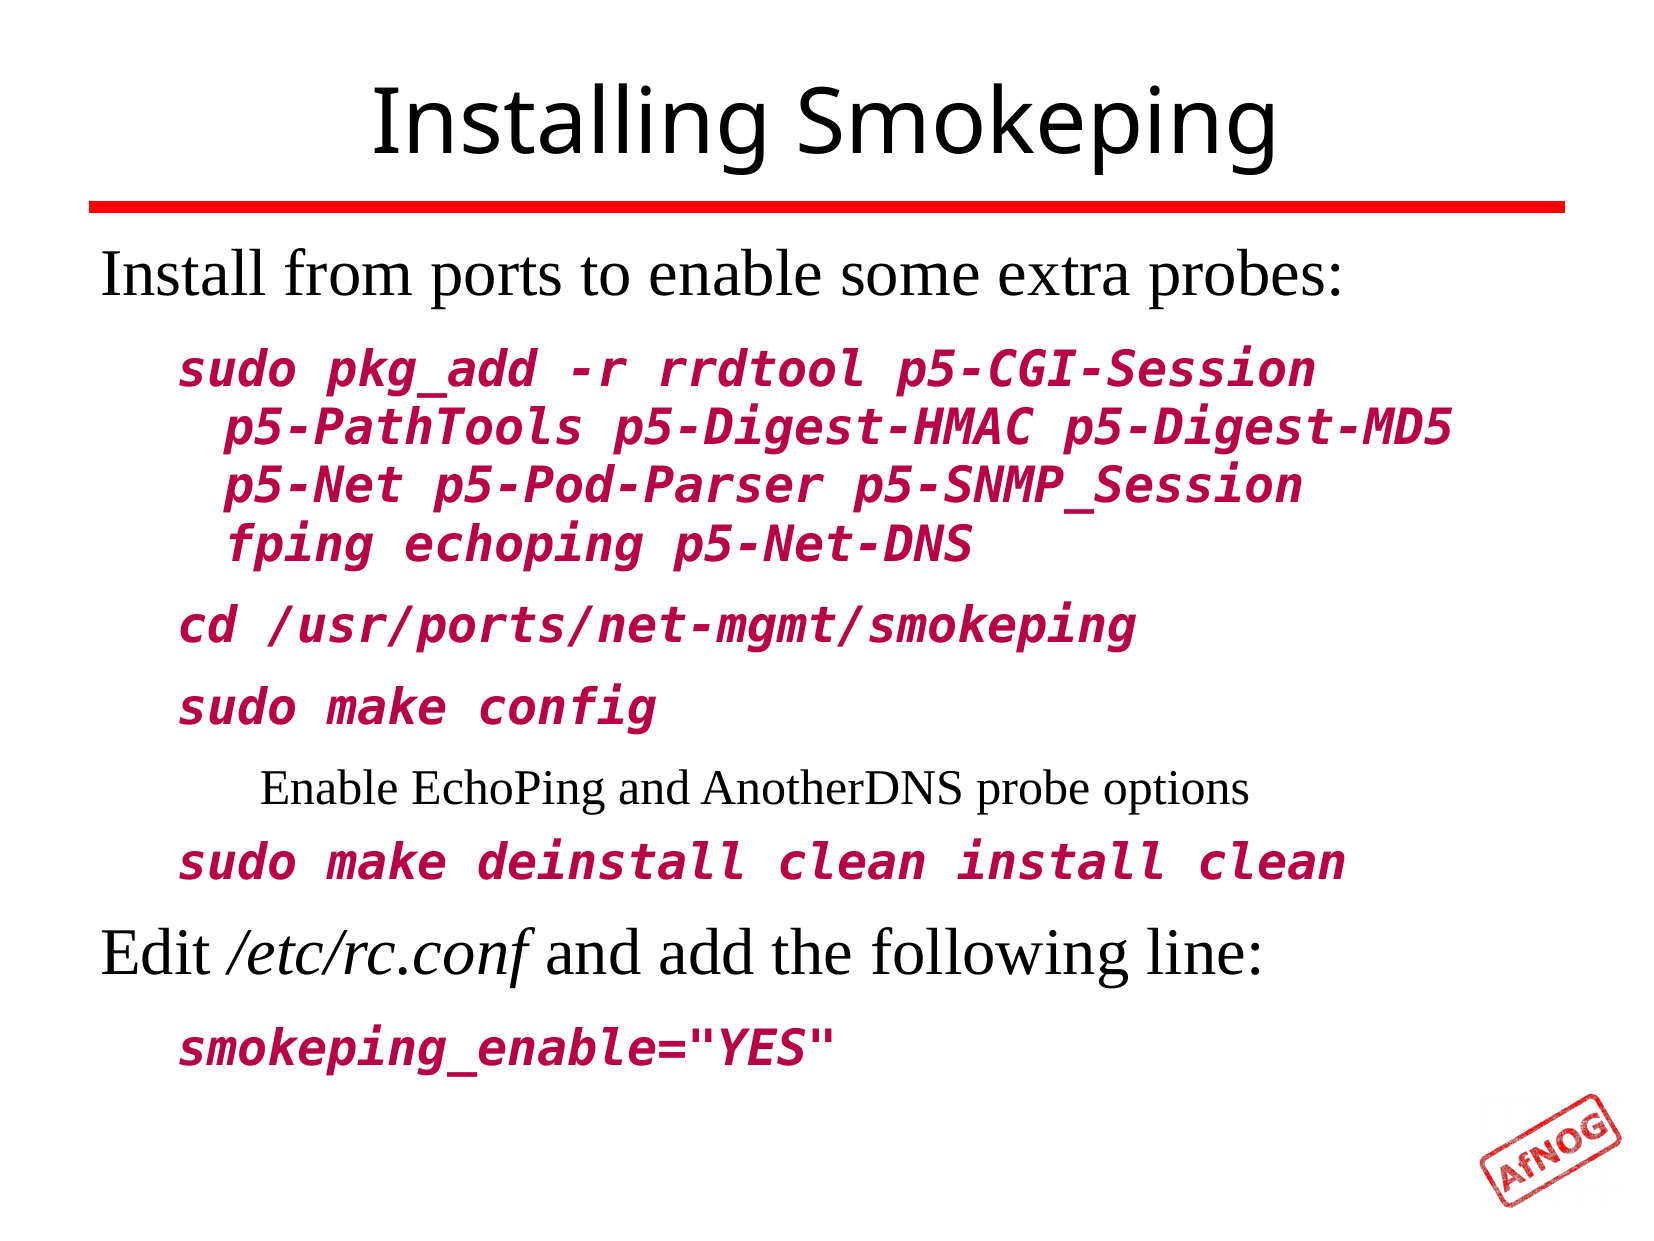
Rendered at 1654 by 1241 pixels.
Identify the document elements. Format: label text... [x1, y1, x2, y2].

picture [1476, 1090, 1625, 1211]
list Install from ports to enable some extra probes: sudo pkg_add -r rrdtool p5-CGI-Session p5-PathTools p5-Digest-HMAC p5-Digest-MD5 p5-Net p5-Pod-Parser p5-SNMP_Session fping echoping p5-Net-DNS cd /usr/ports/net-mgmt/smokeping sudo make config Enable EchoPing and AnotherDNS probe options sudo make deinstall clean install clean Edit /etc/rc.conf and add the following line: smokeping_enable="YES" [82, 236, 1571, 1108]
title Installing Smokeping [88, 29, 1565, 207]
